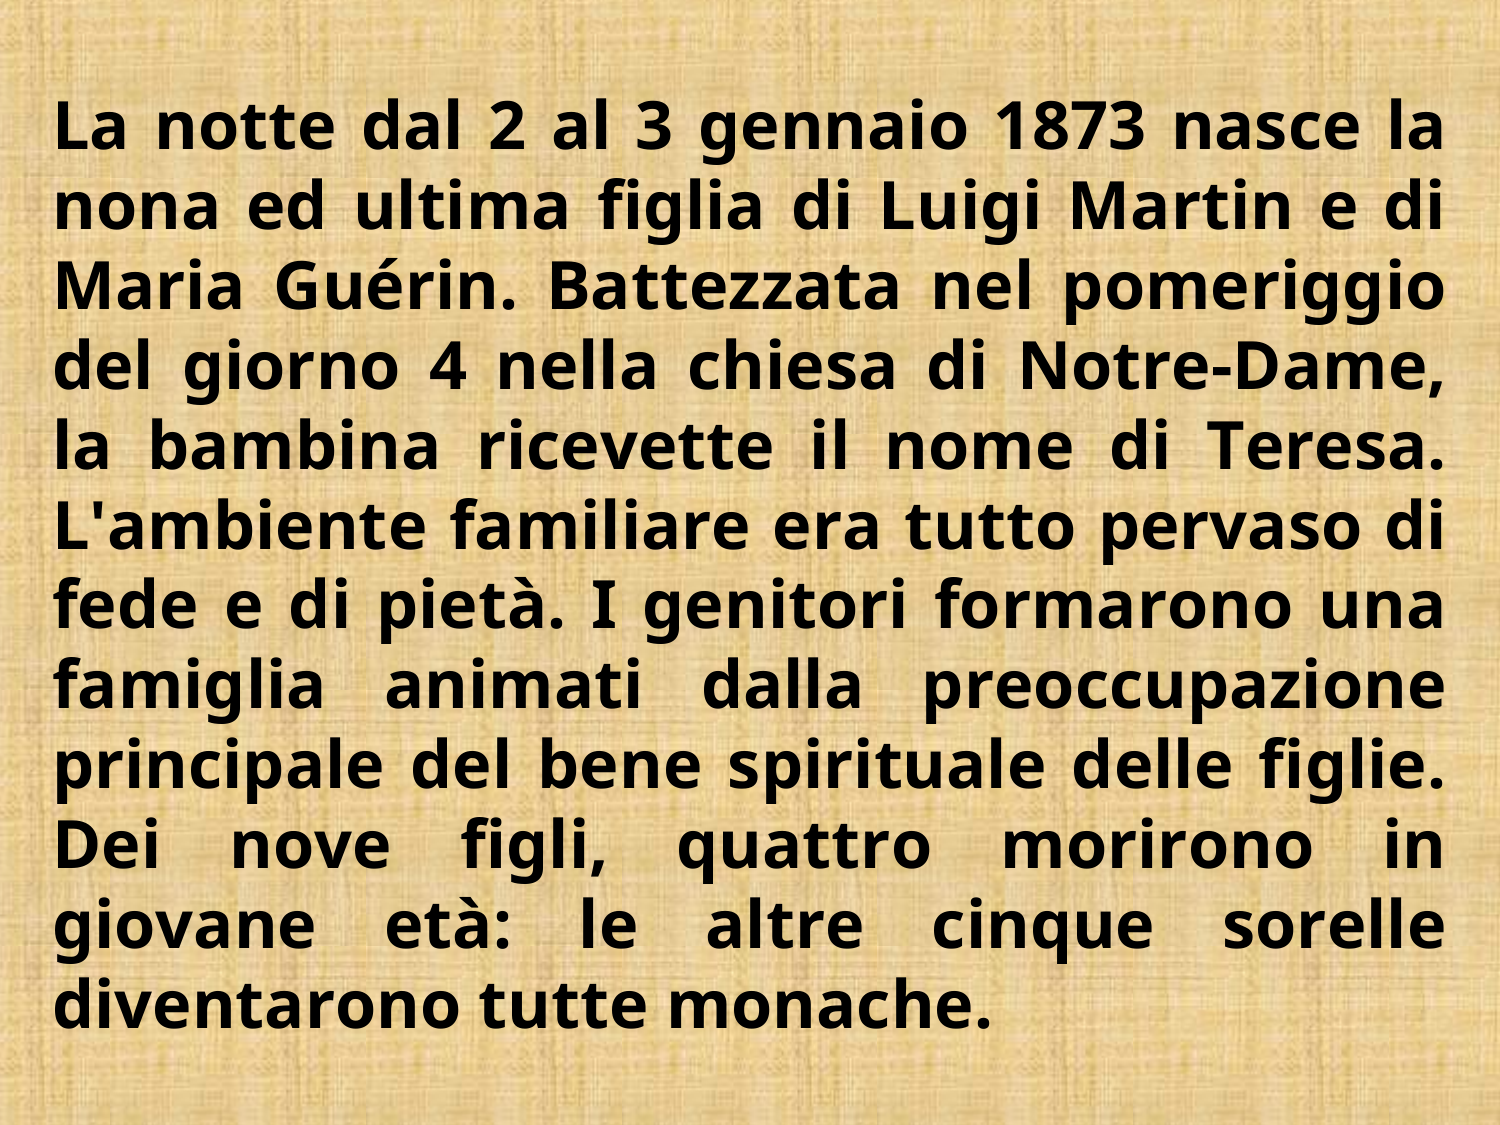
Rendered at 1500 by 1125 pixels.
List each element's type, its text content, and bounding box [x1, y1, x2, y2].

text_box La notte dal 2 al 3 gennaio 1873 nasce la nona ed ultima figlia di Luigi Martin e di Maria Guérin. Battezzata nel pomeriggio del giorno 4 nella chiesa di Notre-Dame, la bambina ricevette il nome di Teresa. L'ambiente familiare era tutto pervaso di fede e di pietà. I genitori formarono una famiglia animati dalla preoccupazione principale del bene spirituale delle figlie. Dei nove figli, quattro morirono in giovane età: le altre cinque sorelle diventarono tutte monache. [37, 74, 1463, 1050]
picture [0, 0, 1500, 1125]
